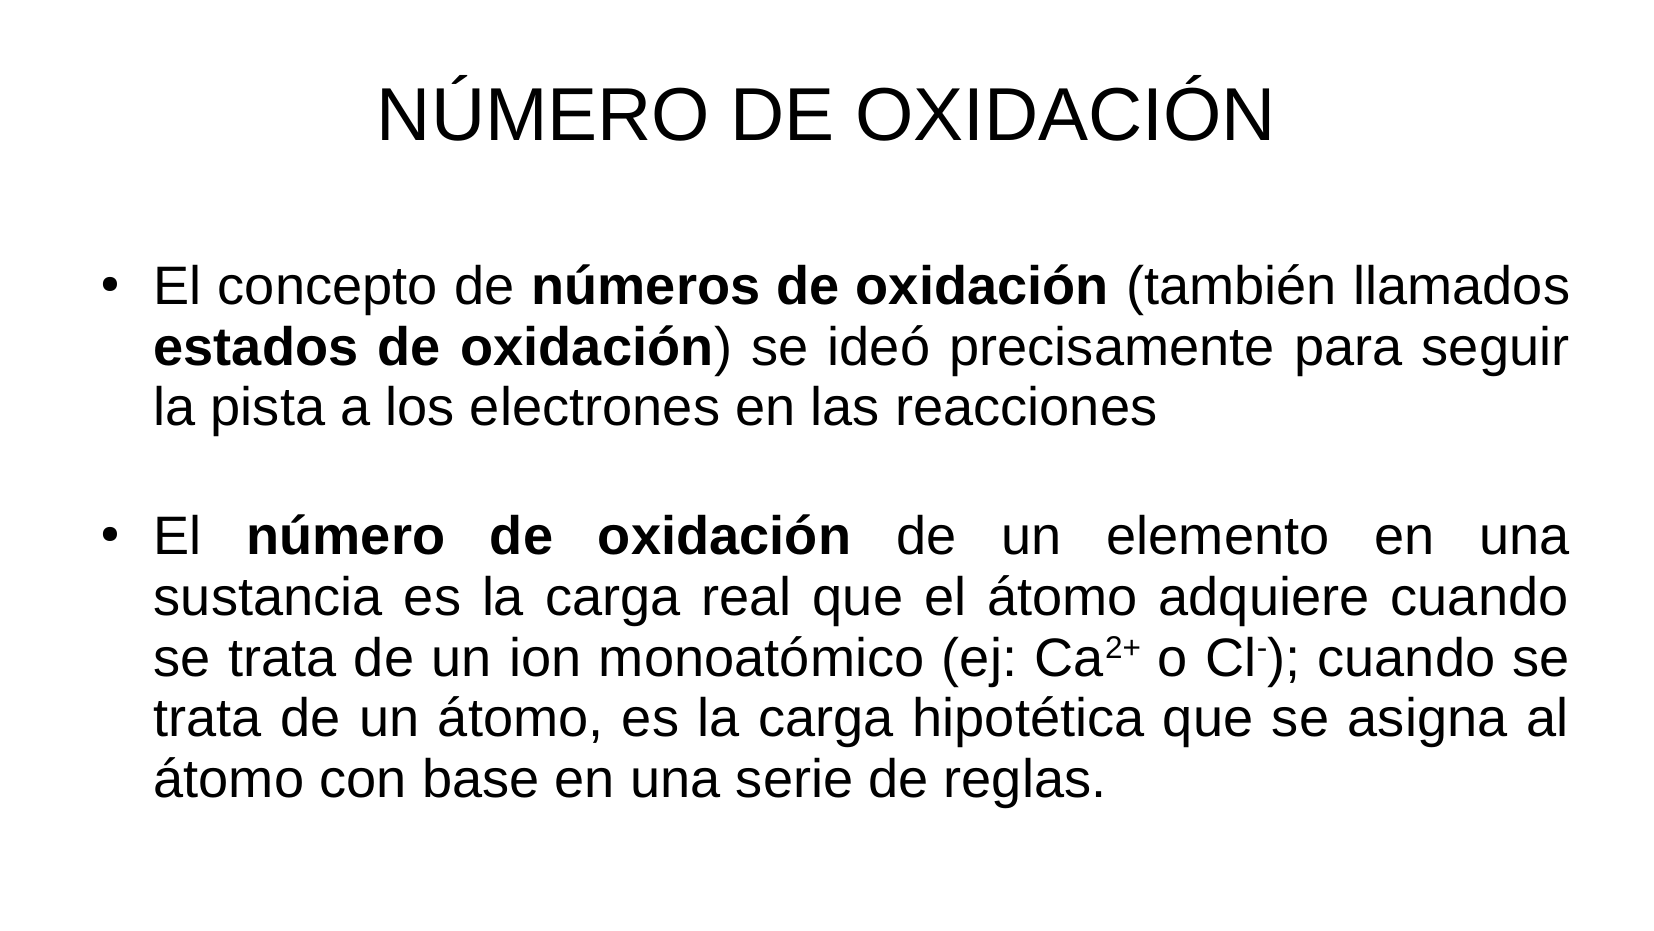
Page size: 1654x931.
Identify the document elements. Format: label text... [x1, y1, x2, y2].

list El número de oxidación de un elemento en una sustancia es la carga real que el átomo adquiere cuando se trata de un ion monoatómico (ej: Ca2+ o Cl-); cuando se trata de un átomo, es la carga hipotética que se asigna al átomo con base en una serie de reglas. [82, 499, 1571, 815]
title NÚMERO DE OXIDACIÓN [82, 37, 1571, 193]
list El concepto de números de oxidación (también llamados estados de oxidación) se ideó precisamente para seguir la pista a los electrones en las reacciones [82, 217, 1571, 475]
